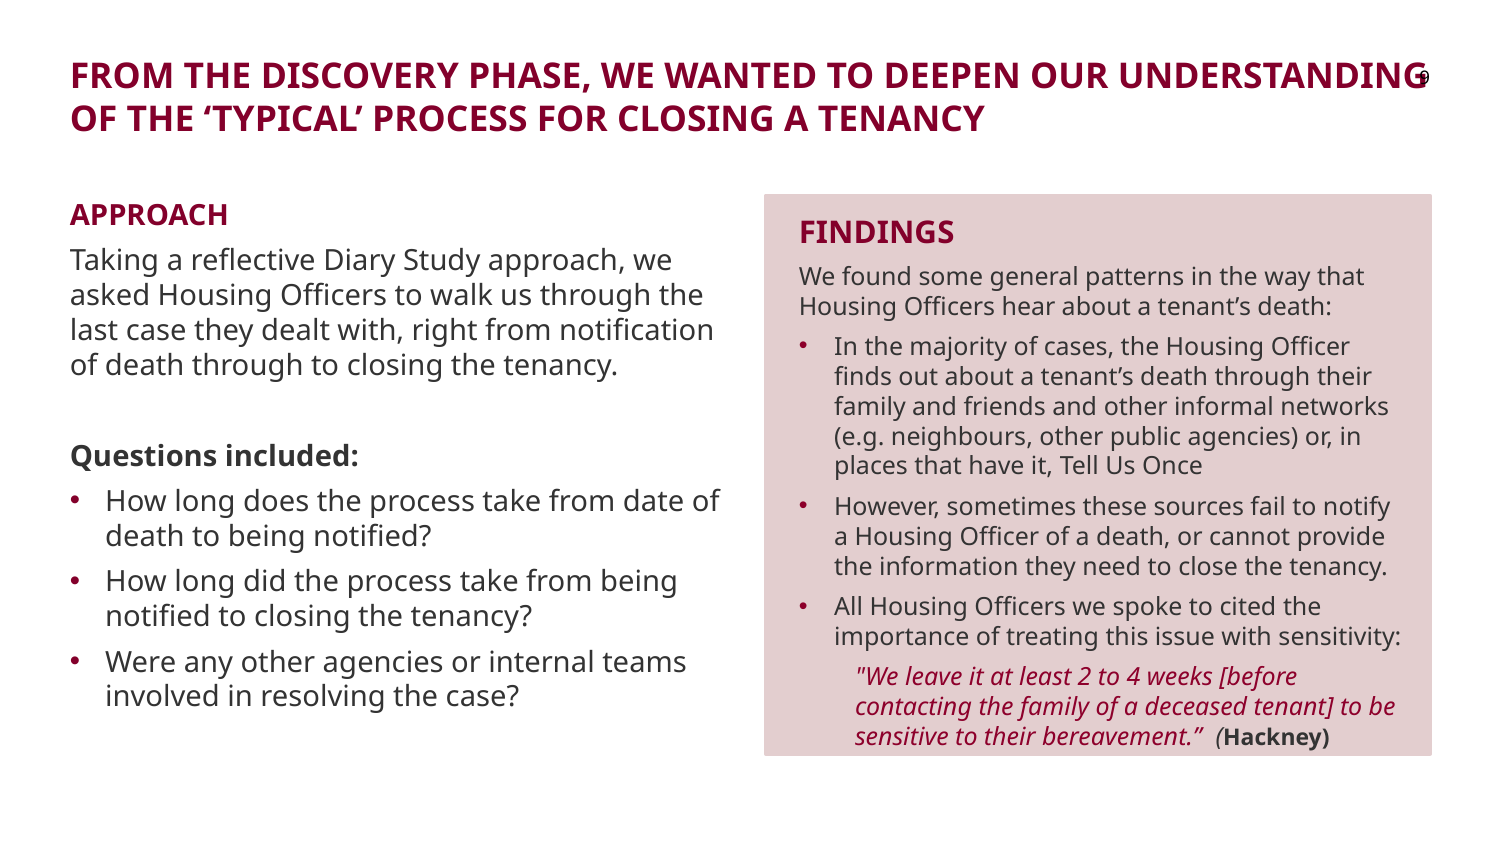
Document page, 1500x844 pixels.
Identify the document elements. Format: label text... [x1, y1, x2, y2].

text_box FINDINGS We found some general patterns in the way that Housing Officers hear about a tenant’s death: In the majority of cases, the Housing Officer finds out about a tenant’s death through their family and friends and other informal networks (e.g. neighbours, other public agencies) or, in places that have it, Tell Us Once However, sometimes these sources fail to notify a Housing Officer of a death, or cannot provide the information they need to close the tenancy. All Housing Officers we spoke to cited the importance of treating this issue with sensitivity: "We leave it at least 2 to 4 weeks [before contacting the family of a deceased tenant] to be sensitive to their bereavement.” (Hackney) [798, 212, 1405, 722]
list APPROACH Taking a reflective Diary Study approach, we asked Housing Officers to walk us through the last case they dealt with, right from notification of death through to closing the tenancy. Questions included: How long does the process take from date of death to being notified? How long did the process take from being notified to closing the tenancy? Were any other agencies or internal teams involved in resolving the case? [69, 195, 735, 754]
text_box [765, 195, 1431, 754]
title FROM THE DISCOVERY PHASE, WE WANTED TO DEEPEN OUR UNDERSTANDING OF THE ‘TYPICAL’ PROCESS FOR CLOSING A TENANCY [69, 53, 1433, 161]
slide_number <number> [1388, 65, 1431, 111]
